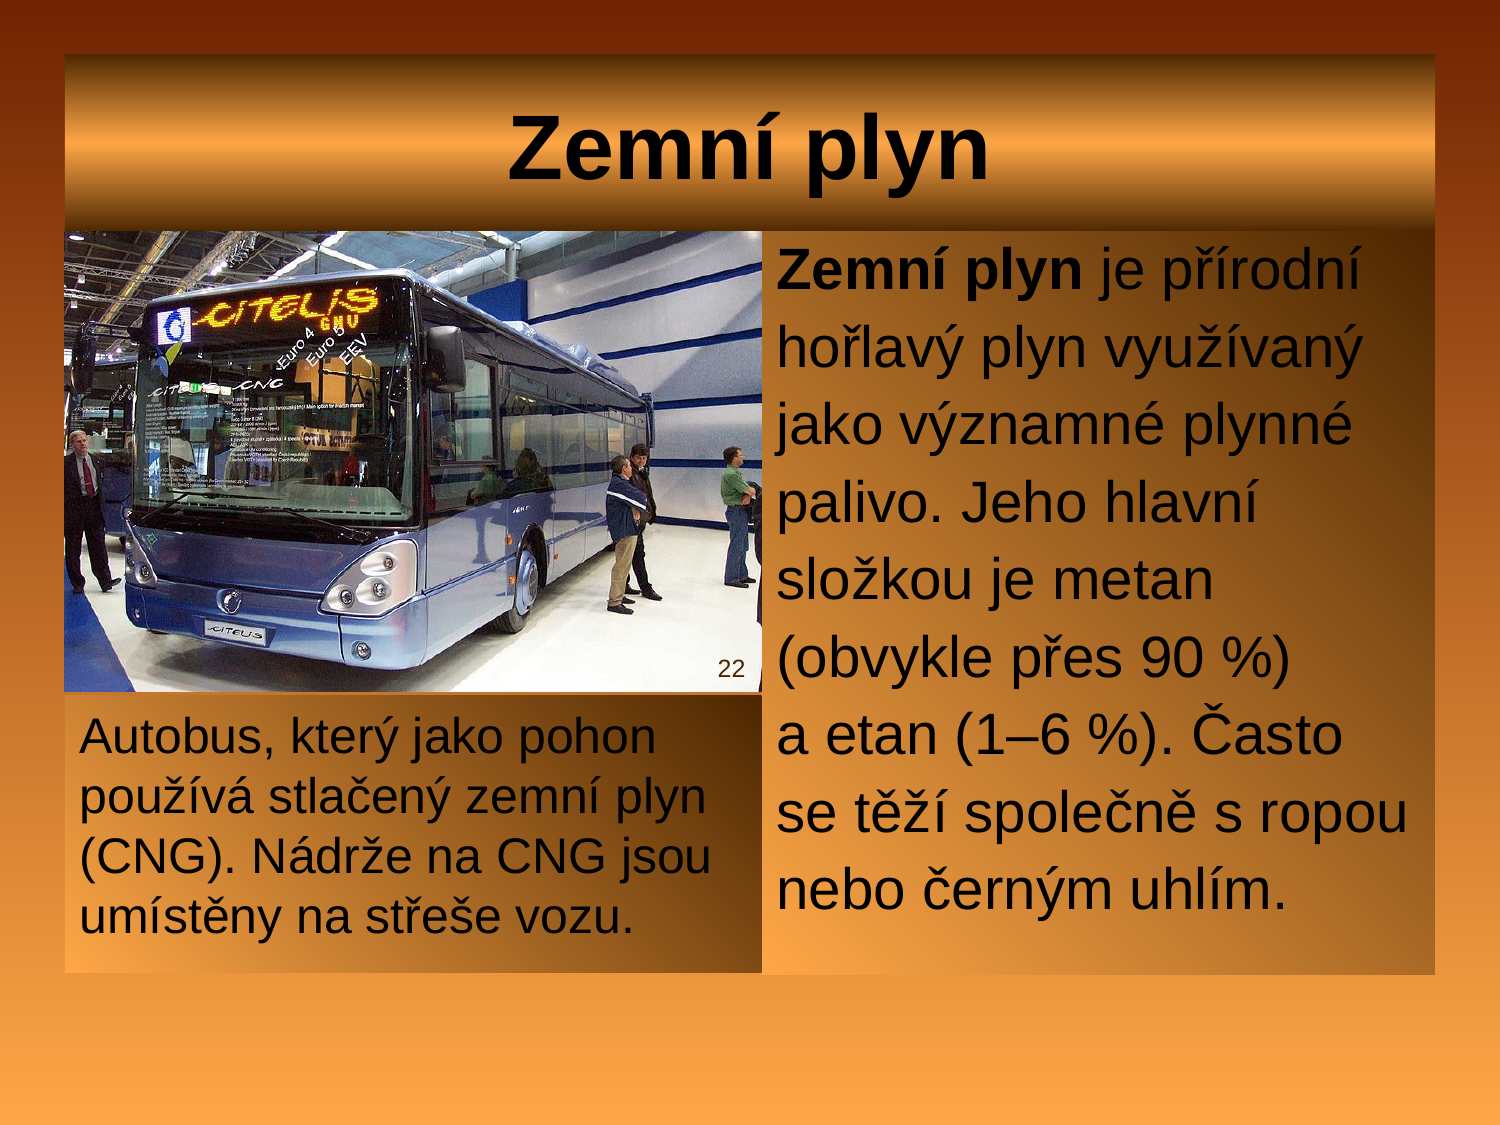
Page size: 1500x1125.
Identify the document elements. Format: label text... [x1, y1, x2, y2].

picture [64, 231, 762, 692]
list Zemní plyn je přírodní hořlavý plyn využívaný jako významné plynné palivo. Jeho hlavní složkou je metan (obvykle přes 90 %) a etan (1–6 %). Často se těží společně s ropou nebo černým uhlím. [761, 231, 1435, 975]
text_box 22 [702, 645, 761, 691]
text_box Autobus, který jako pohon používá stlačený zemní plyn (CNG). Nádrže na CNG jsou umístěny na střeše vozu. [64, 695, 762, 973]
title Zemní plyn [64, 54, 1436, 233]
